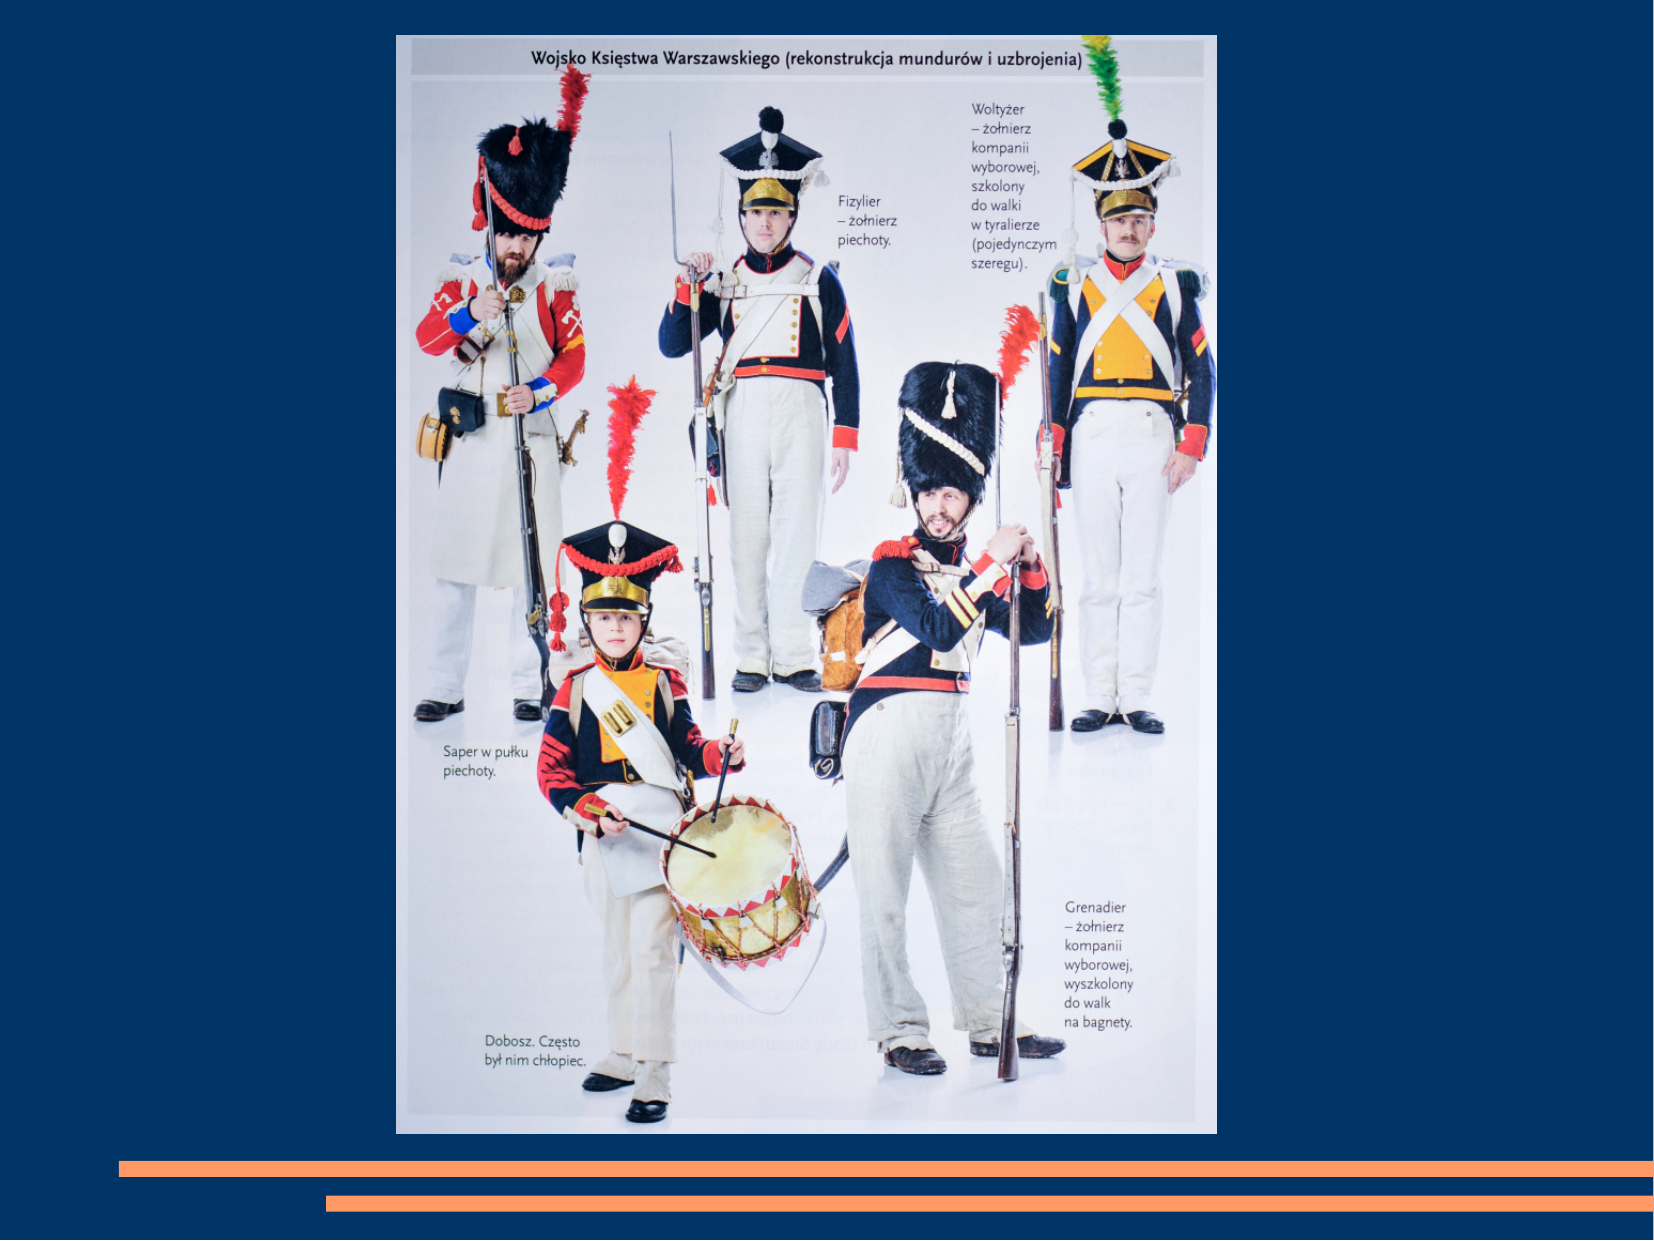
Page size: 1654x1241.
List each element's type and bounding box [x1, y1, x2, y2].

picture [396, 35, 1219, 1134]
